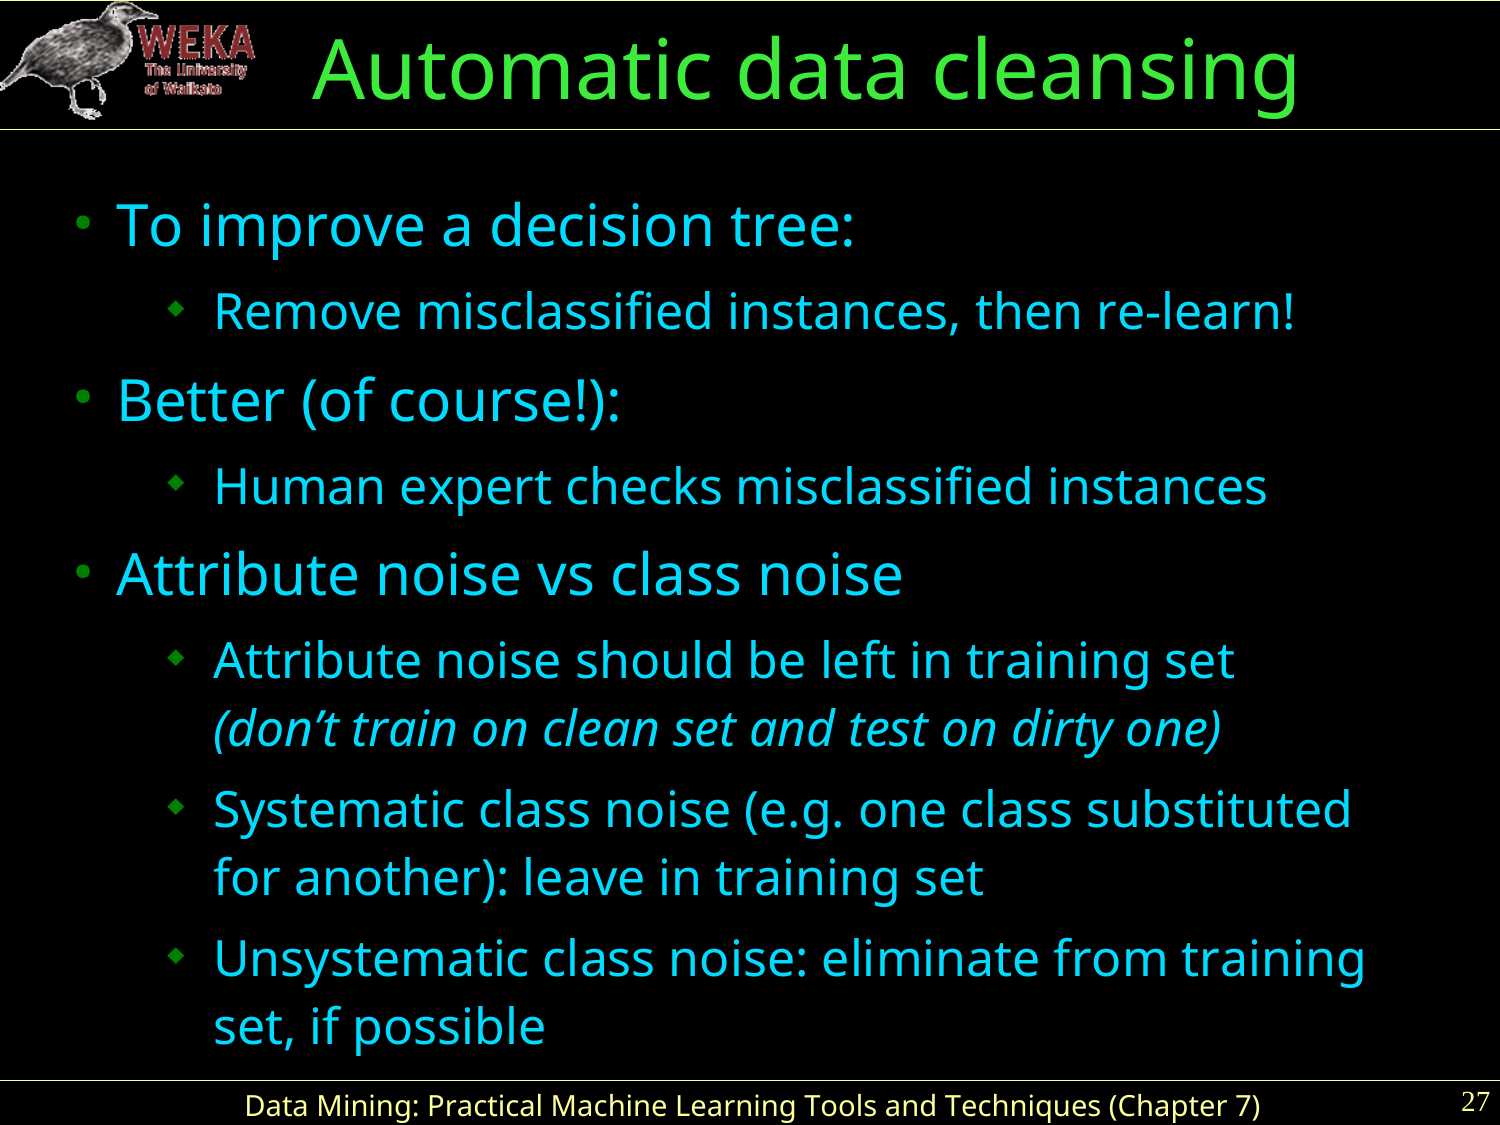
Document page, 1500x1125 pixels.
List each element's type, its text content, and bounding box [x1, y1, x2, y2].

title Automatic data cleansing [297, 0, 1500, 148]
text_box To improve a decision tree: Remove misclassified instances, then re-learn! Better (of course!): Human expert checks misclassified instances Attribute noise vs class noise Attribute noise should be left in training set (don’t train on clean set and test on dirty one) Systematic class noise (e.g. one class substituted for another): leave in training set Unsystematic class noise: eliminate from training set, if possible [59, 177, 1418, 930]
picture [0, 1, 266, 129]
